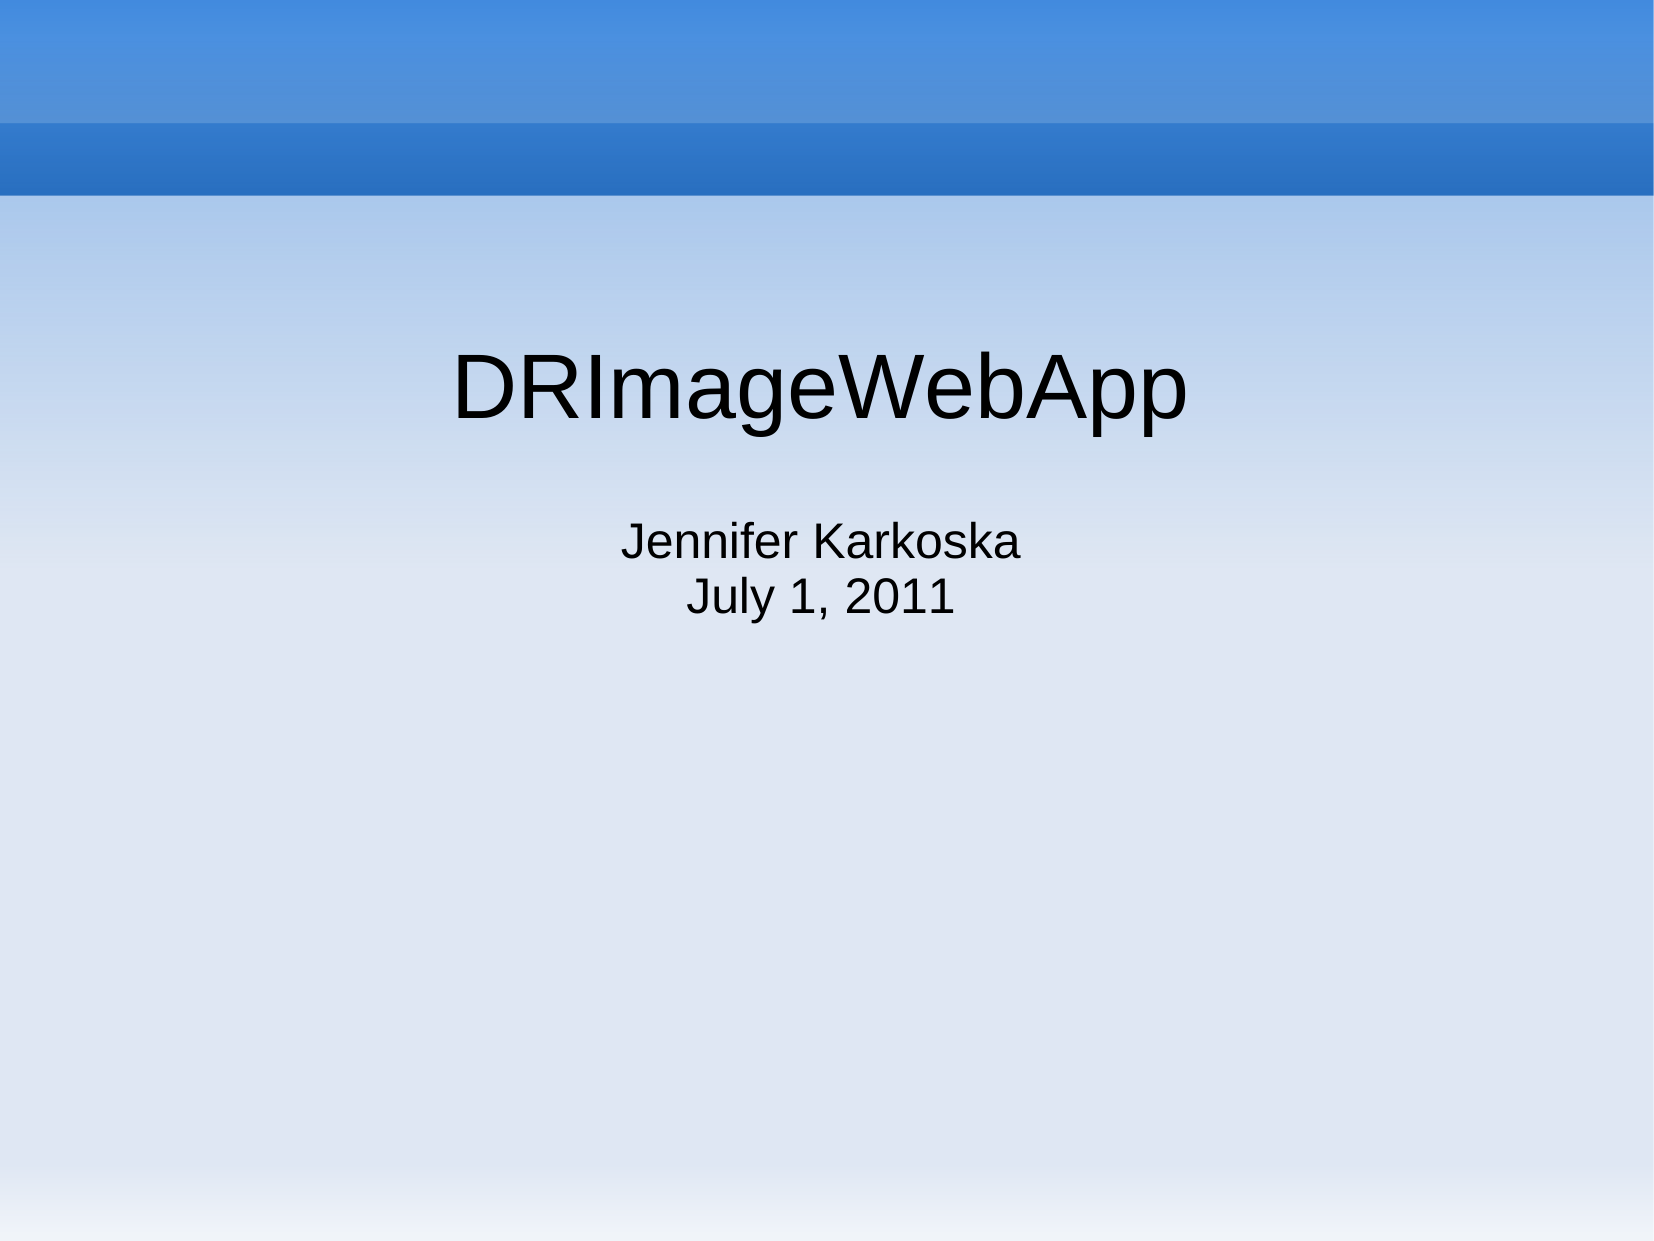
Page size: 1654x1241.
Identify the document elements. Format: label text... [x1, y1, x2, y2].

picture [0, 0, 1654, 1241]
subtitle DRImageWebApp Jennifer Karkoska July 1, 2011 [76, 0, 1565, 1109]
